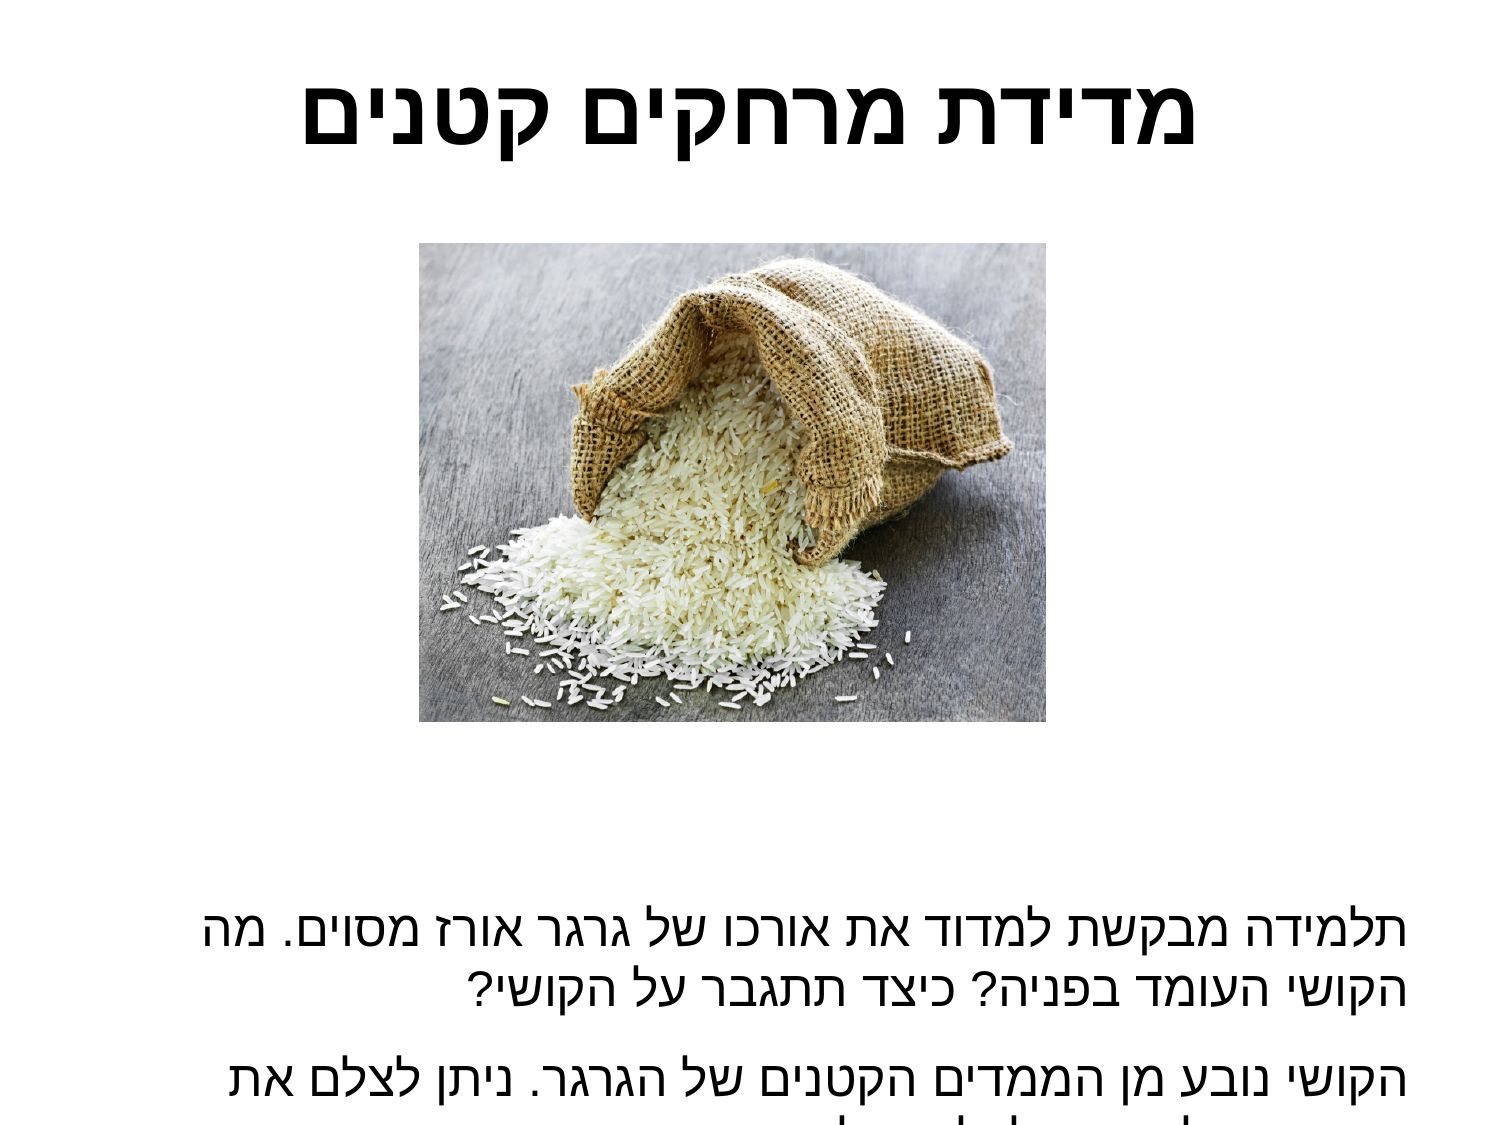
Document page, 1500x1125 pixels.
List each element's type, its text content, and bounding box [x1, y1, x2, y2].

title מדידת מרחקים קטנים [75, 45, 1425, 233]
list תלמידה מבקשת למדוד את אורכו של גרגר אורז מסוים. מה הקושי העומד בפניה? כיצד תתגבר על הקושי? הקושי נובע מן הממדים הקטנים של הגרגר. ניתן לצלם את הגרגר כשלידו סרגל ולהגדיל את התמונה. [75, 262, 1425, 1106]
picture [419, 243, 1046, 722]
